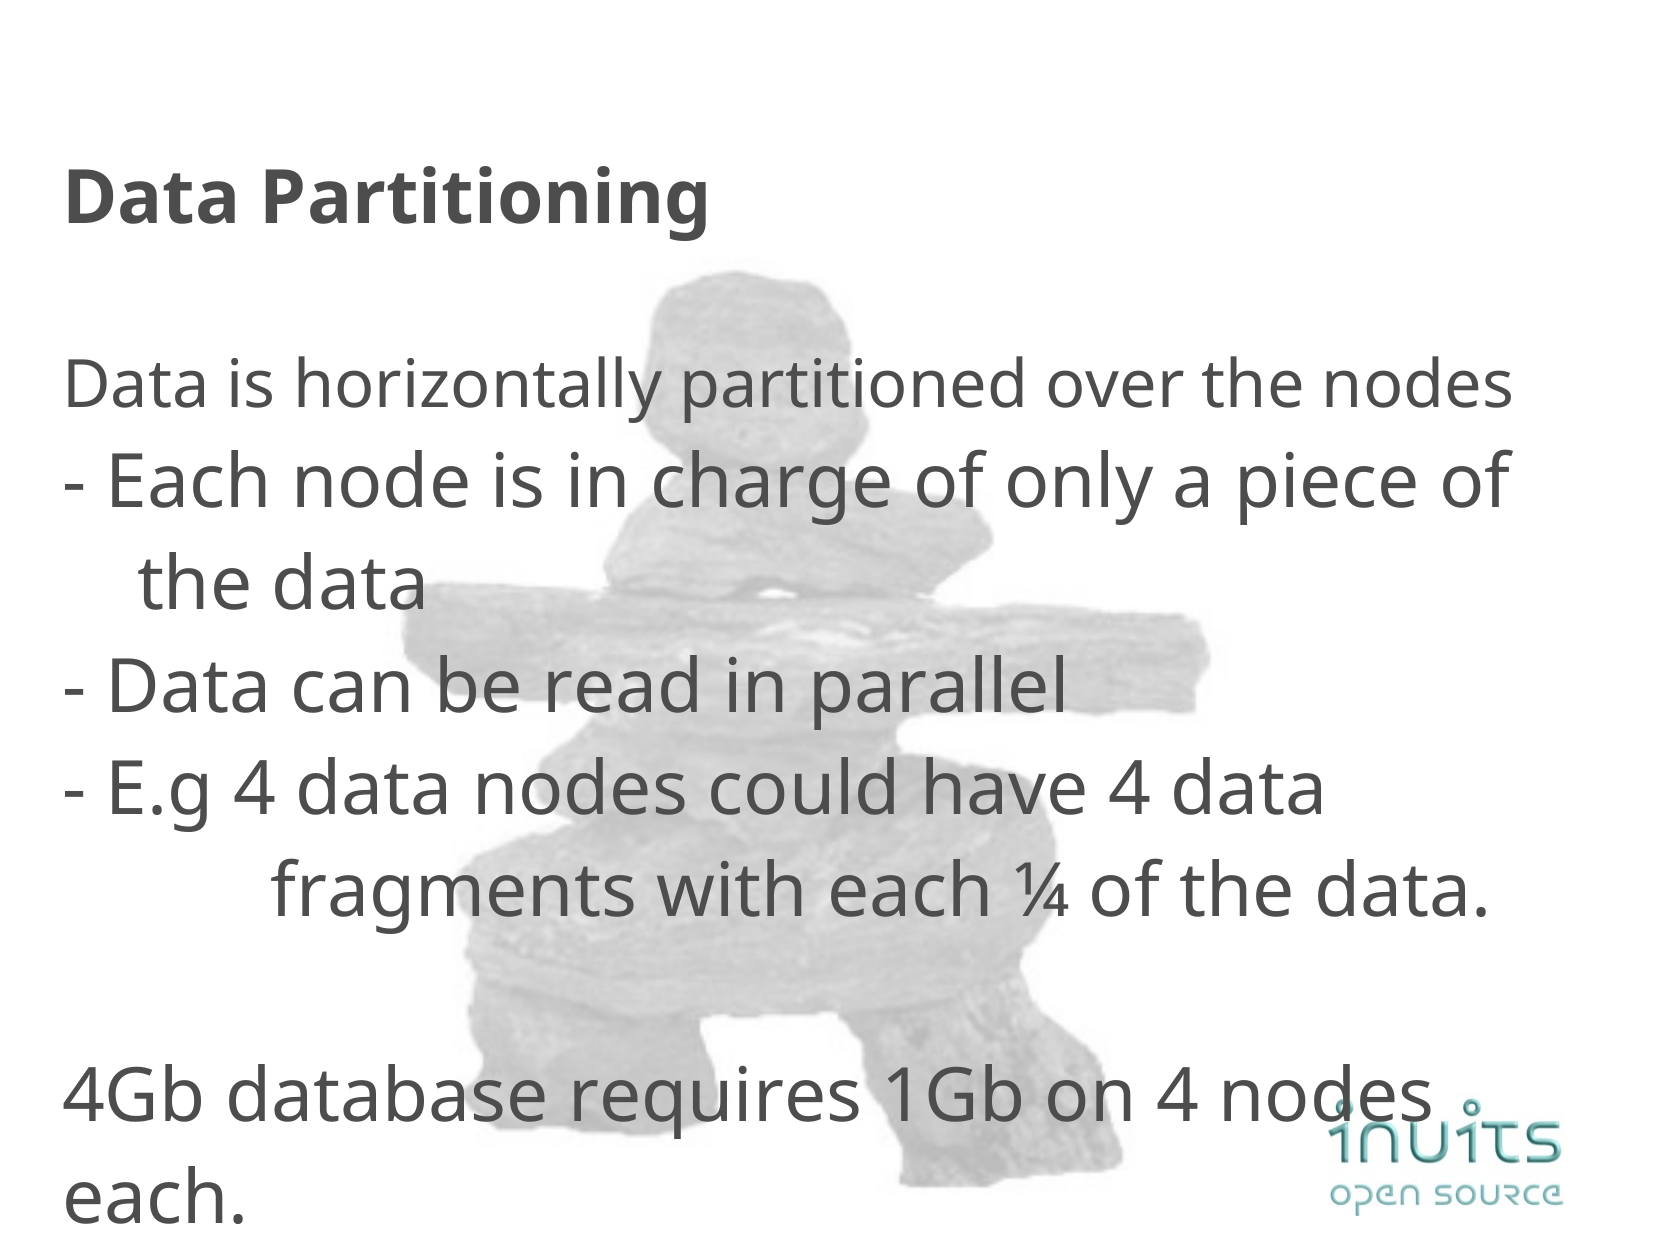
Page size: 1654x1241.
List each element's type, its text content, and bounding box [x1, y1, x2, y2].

text_box Data Partitioning Data is horizontally partitioned over the nodes - Each node is in charge of only a piece of the data - Data can be read in parallel - E.g 4 data nodes could have 4 data fragments with each ¼ of the data. 4Gb database requires 1Gb on 4 nodes each. [47, 135, 1654, 1241]
